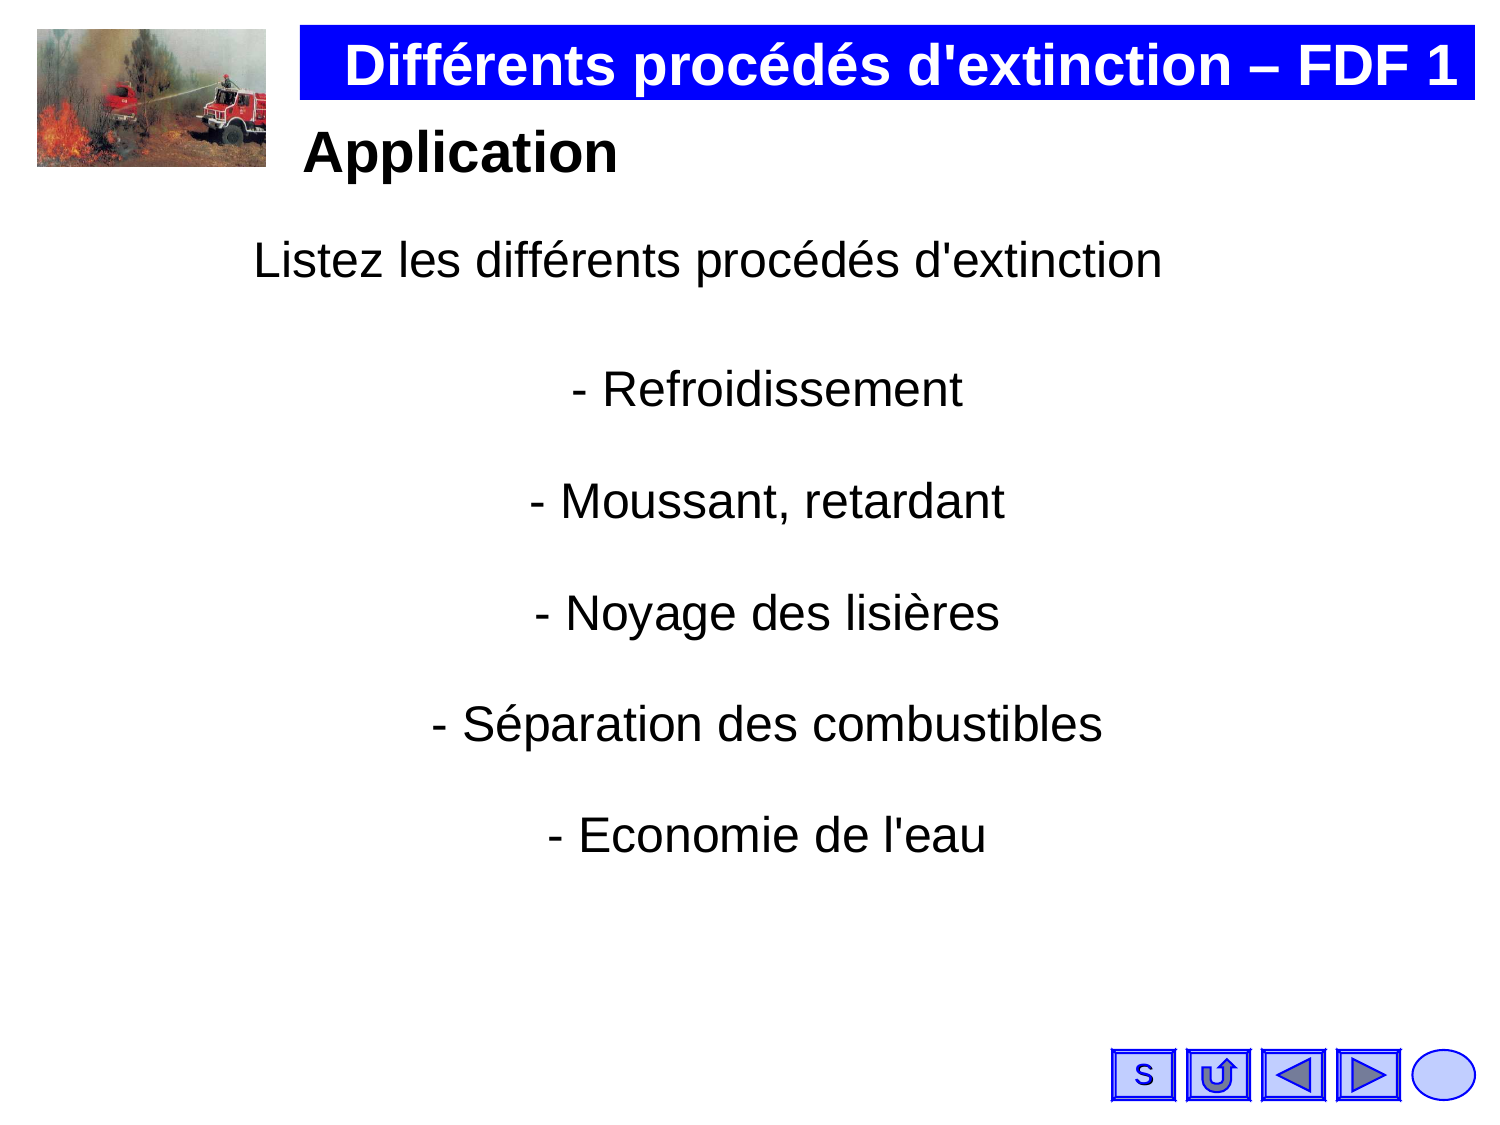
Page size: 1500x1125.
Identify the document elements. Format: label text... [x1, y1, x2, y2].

text_box Listez les différents procédés d'extinction [59, 224, 1359, 296]
text_box [1412, 1049, 1476, 1101]
picture [37, 29, 266, 167]
text_box Différents procédés d'extinction – FDF 1 [299, 24, 1475, 100]
text_box Application [287, 112, 1096, 193]
text_box - Refroidissement - Moussant, retardant - Noyage des lisières - Séparation des combustibles - Economie de l'eau [118, 354, 1418, 871]
